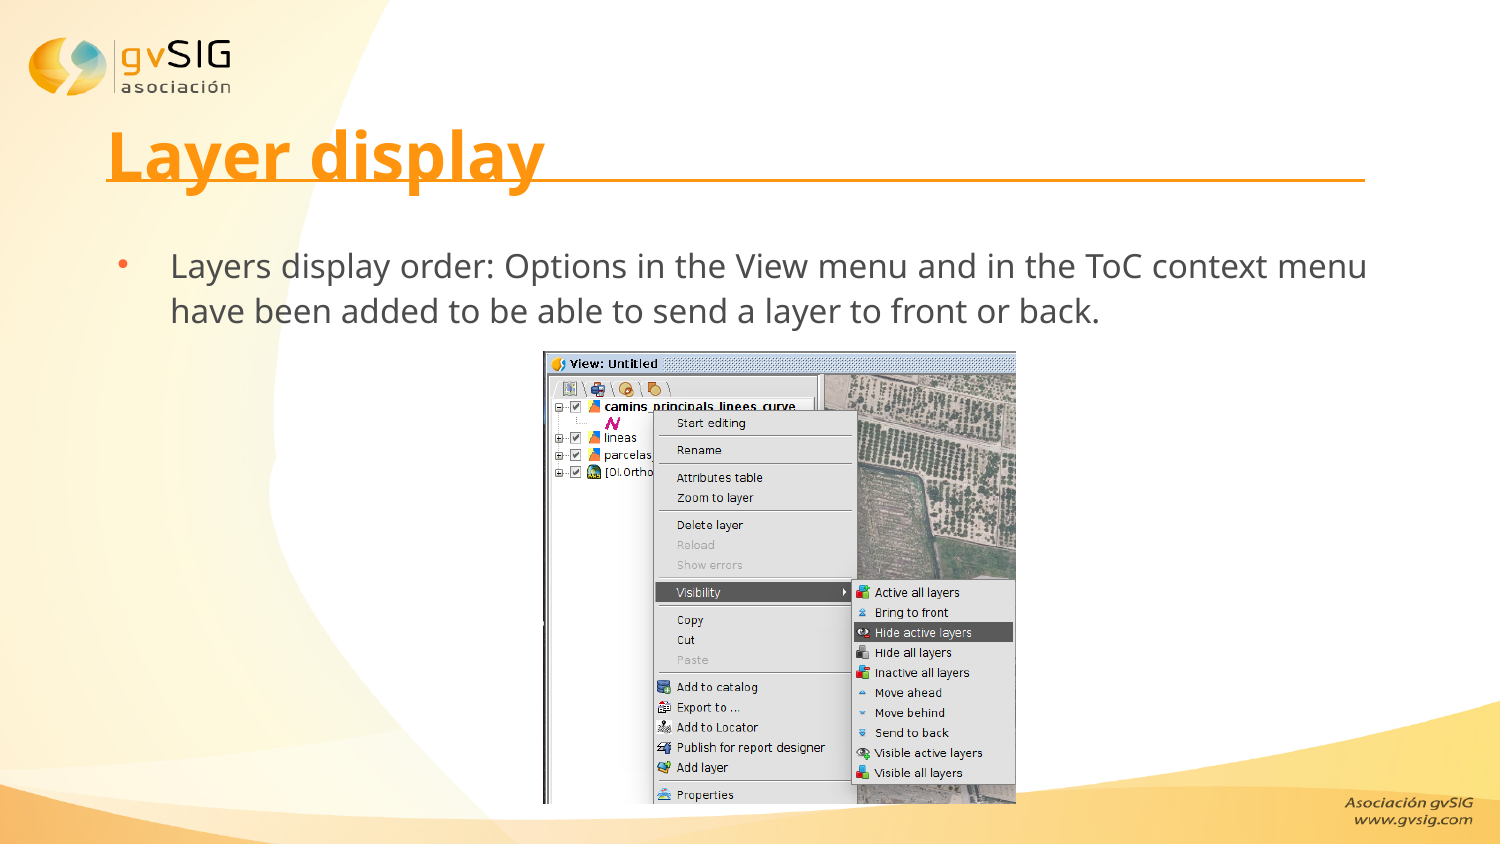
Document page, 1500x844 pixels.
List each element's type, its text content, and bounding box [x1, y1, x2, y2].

title Layer display [106, 115, 1457, 193]
picture [0, 0, 1500, 844]
list Layers display order: Options in the View menu and in the ToC context menu have been added to be able to send a layer to front or back. [99, 165, 1371, 770]
